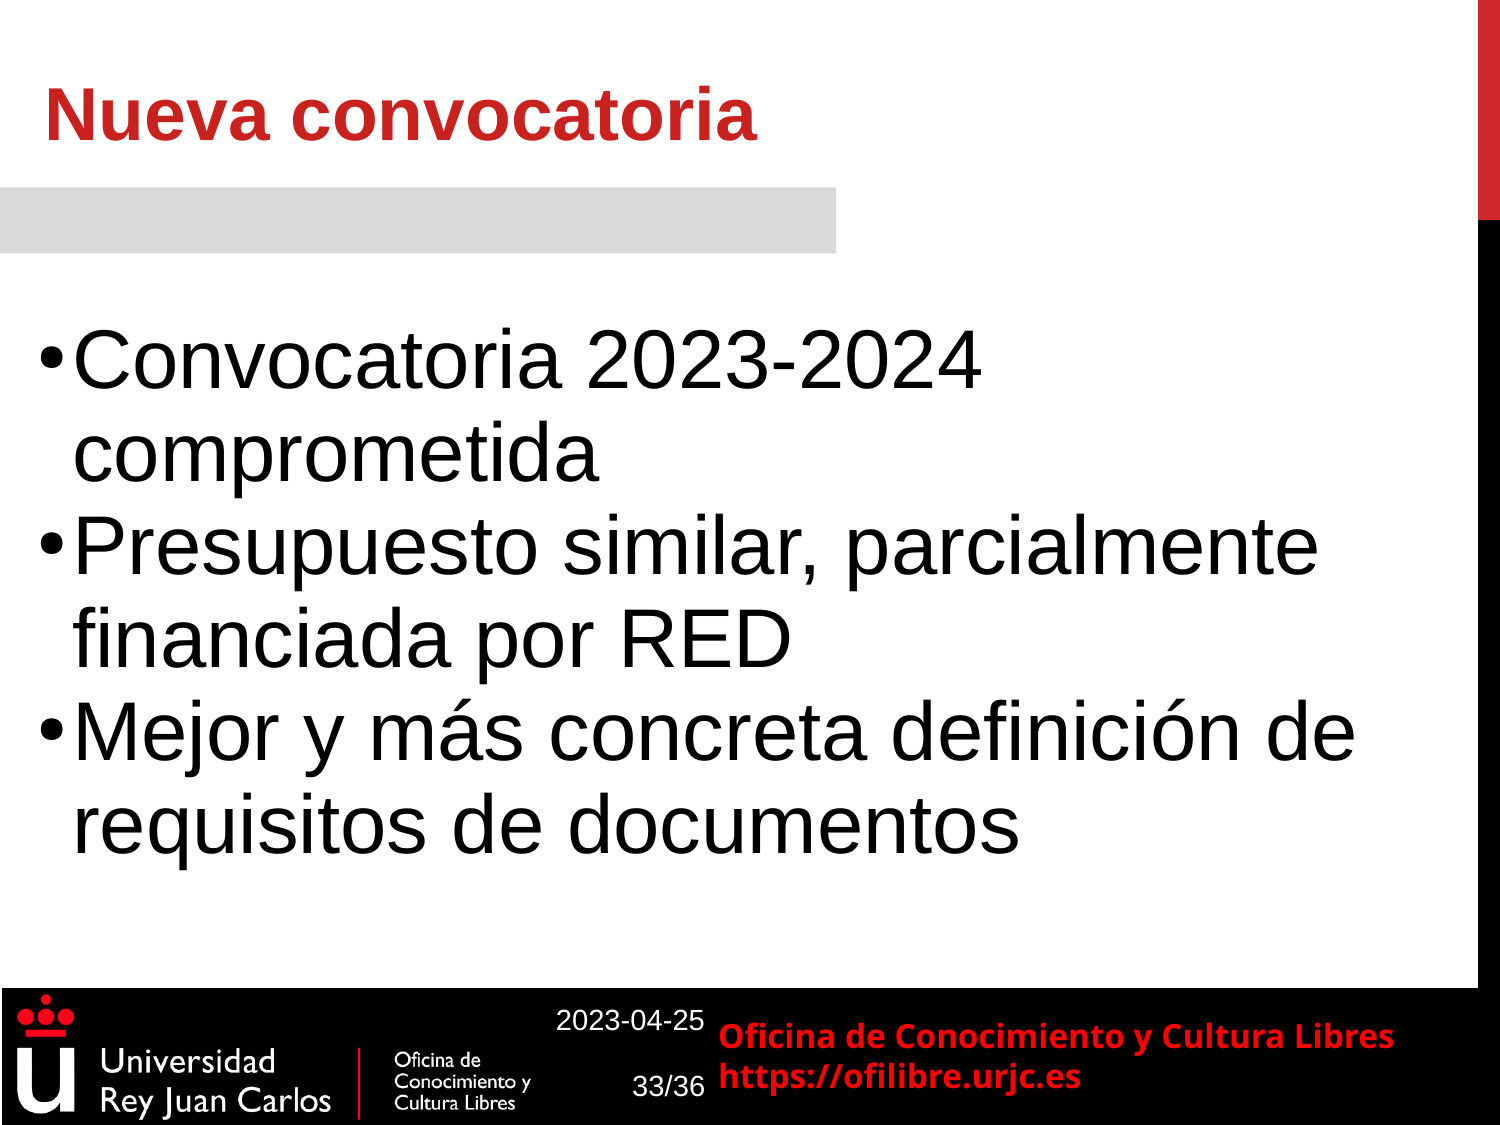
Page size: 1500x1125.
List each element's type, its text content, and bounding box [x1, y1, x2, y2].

text_box Convocatoria 2023-2024 comprometida Presupuesto similar, parcialmente financiada por RED Mejor y más concreta definición de requisitos de documentos [22, 305, 1463, 972]
picture [17, 994, 531, 1120]
text_box Nueva convocatoria [30, 64, 1306, 248]
title [75, 7, 1425, 196]
